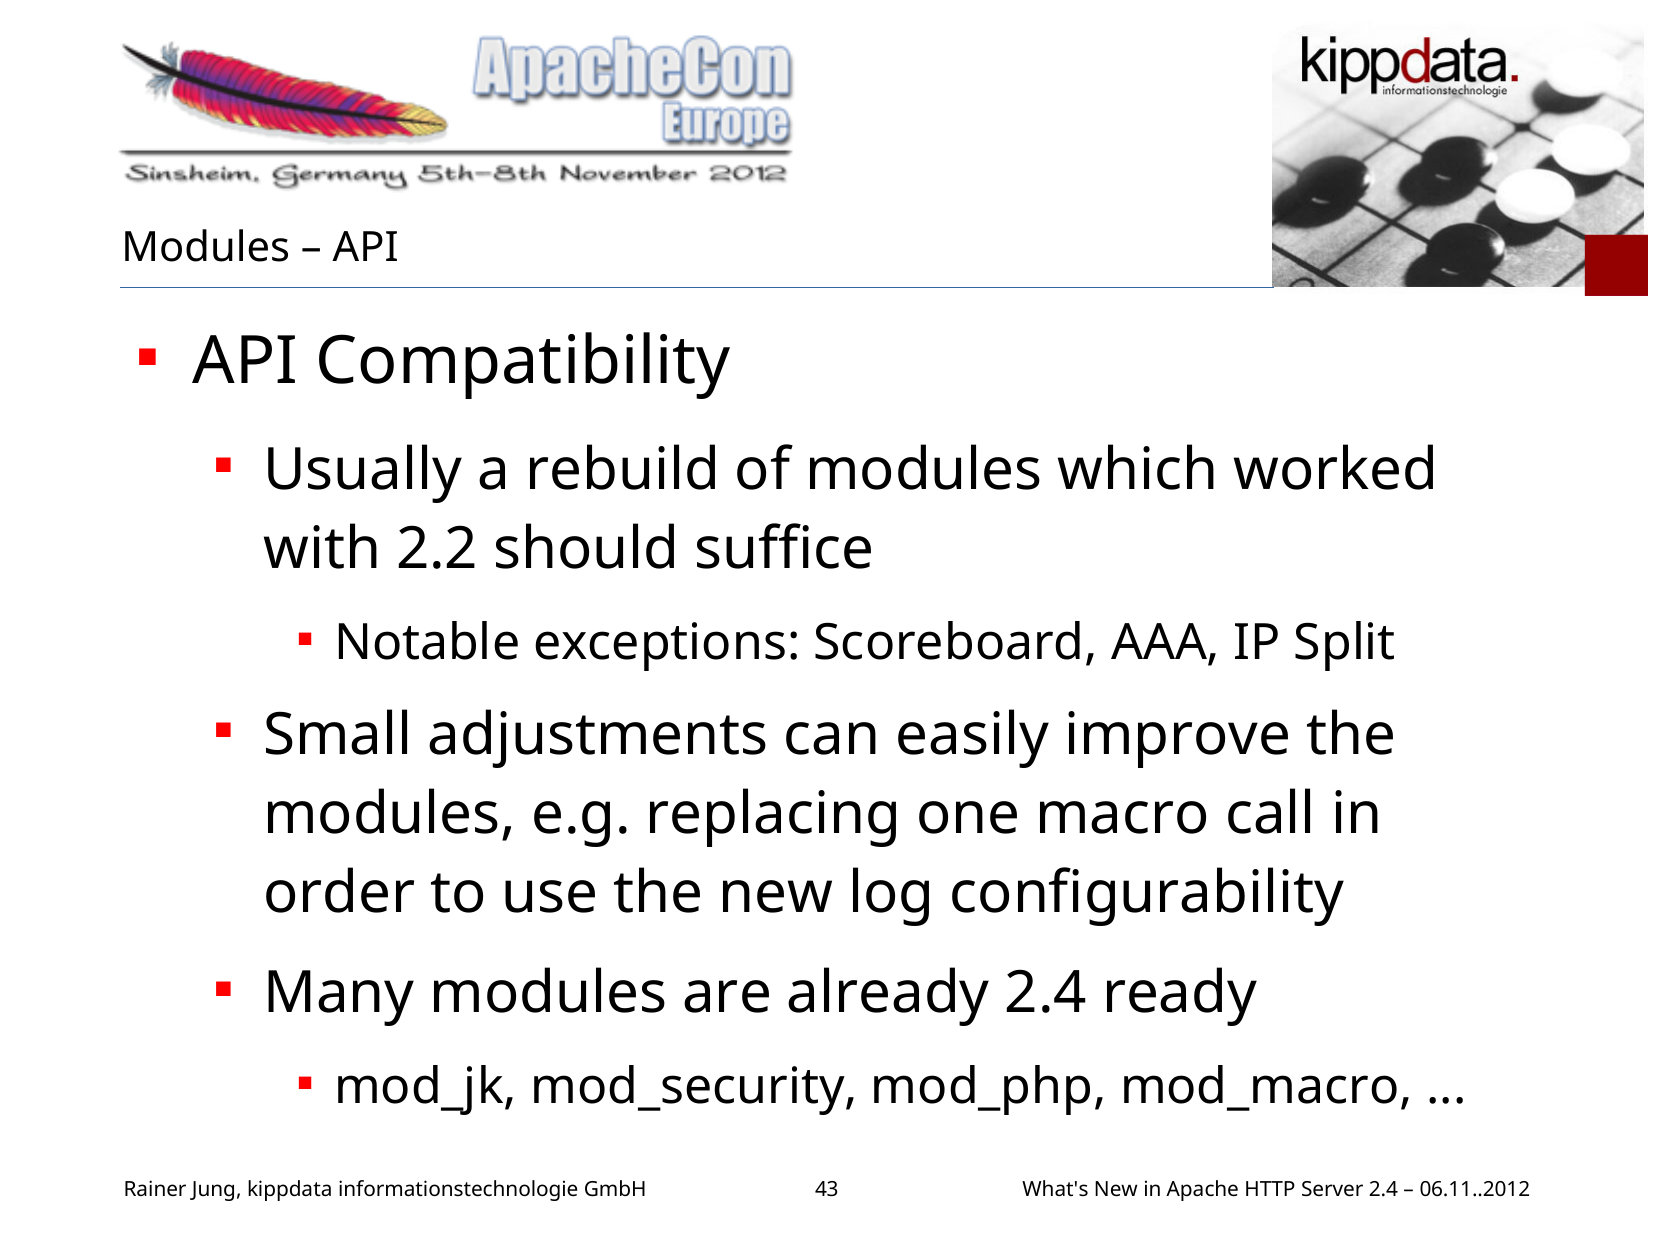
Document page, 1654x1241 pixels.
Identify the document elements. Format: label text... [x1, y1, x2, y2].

list API Compatibility Usually a rebuild of modules which worked with 2.2 should suffice Notable exceptions: Scoreboard, AAA, IP Split Small adjustments can easily improve the modules, e.g. replacing one macro call in order to use the new log configurability Many modules are already 2.4 ready mod_jk, mod_security, mod_php, mod_macro, ... [121, 312, 1534, 1150]
picture [113, 32, 797, 195]
title Modules – API [121, 204, 1242, 286]
picture [1272, 5, 1648, 302]
